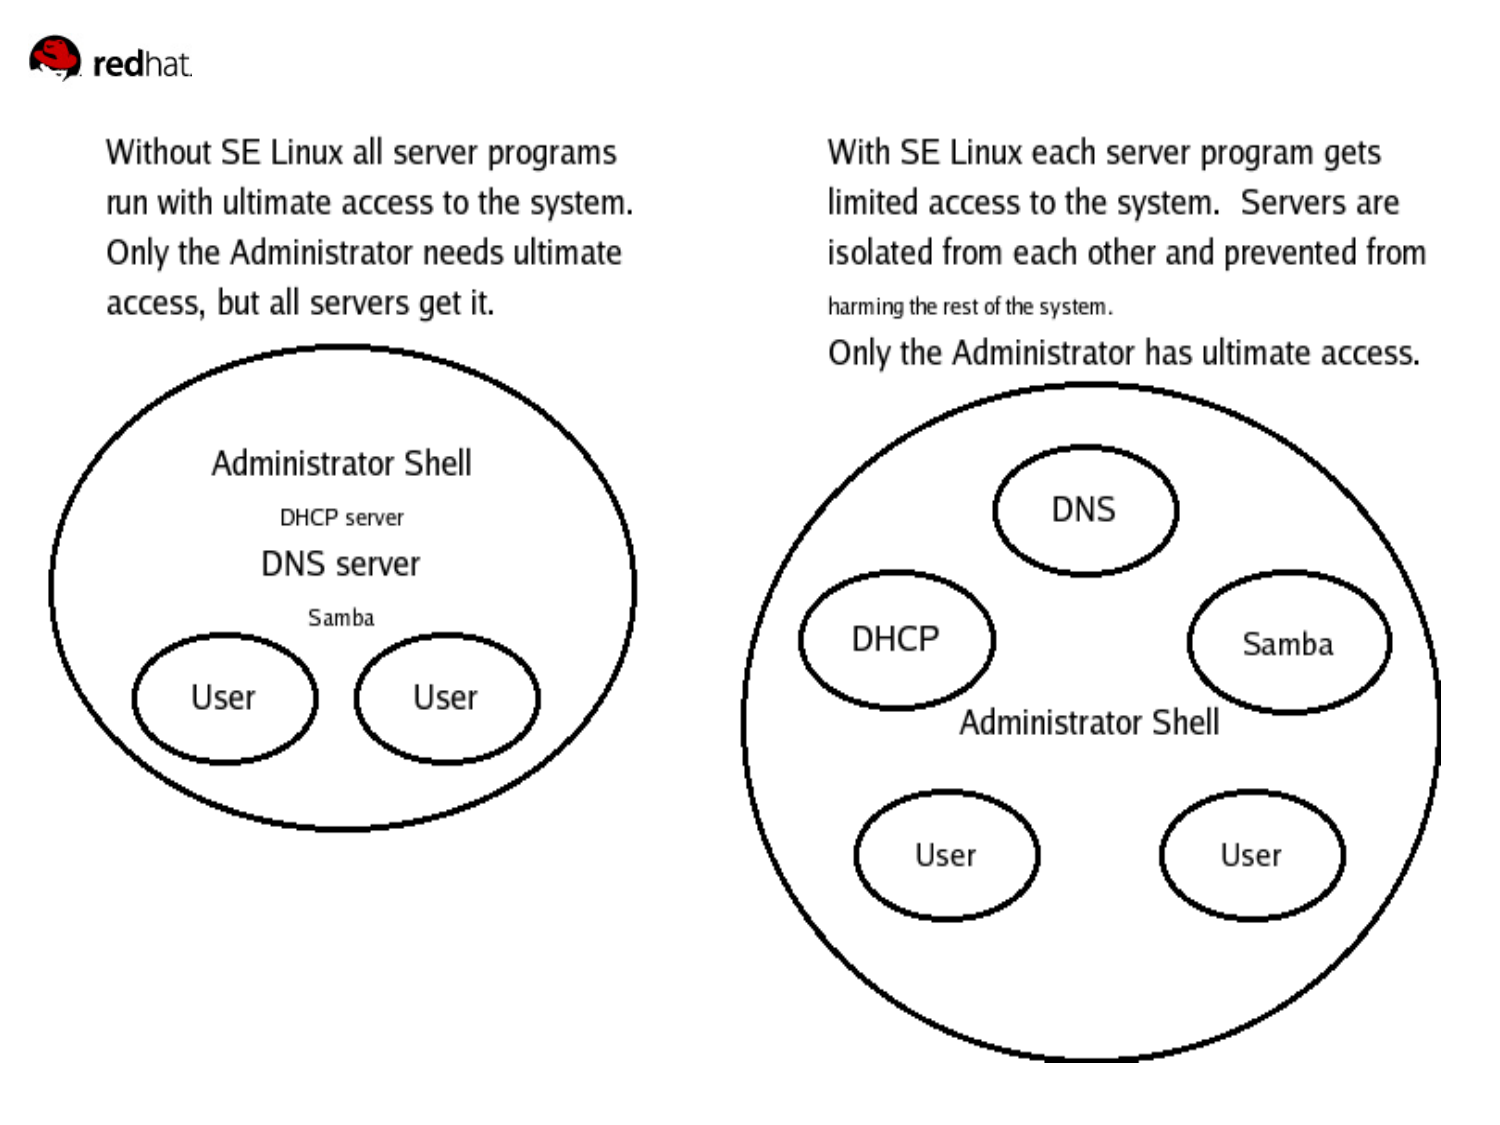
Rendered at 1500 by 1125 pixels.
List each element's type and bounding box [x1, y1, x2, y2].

picture [28, 33, 192, 89]
picture [47, 127, 1441, 1063]
